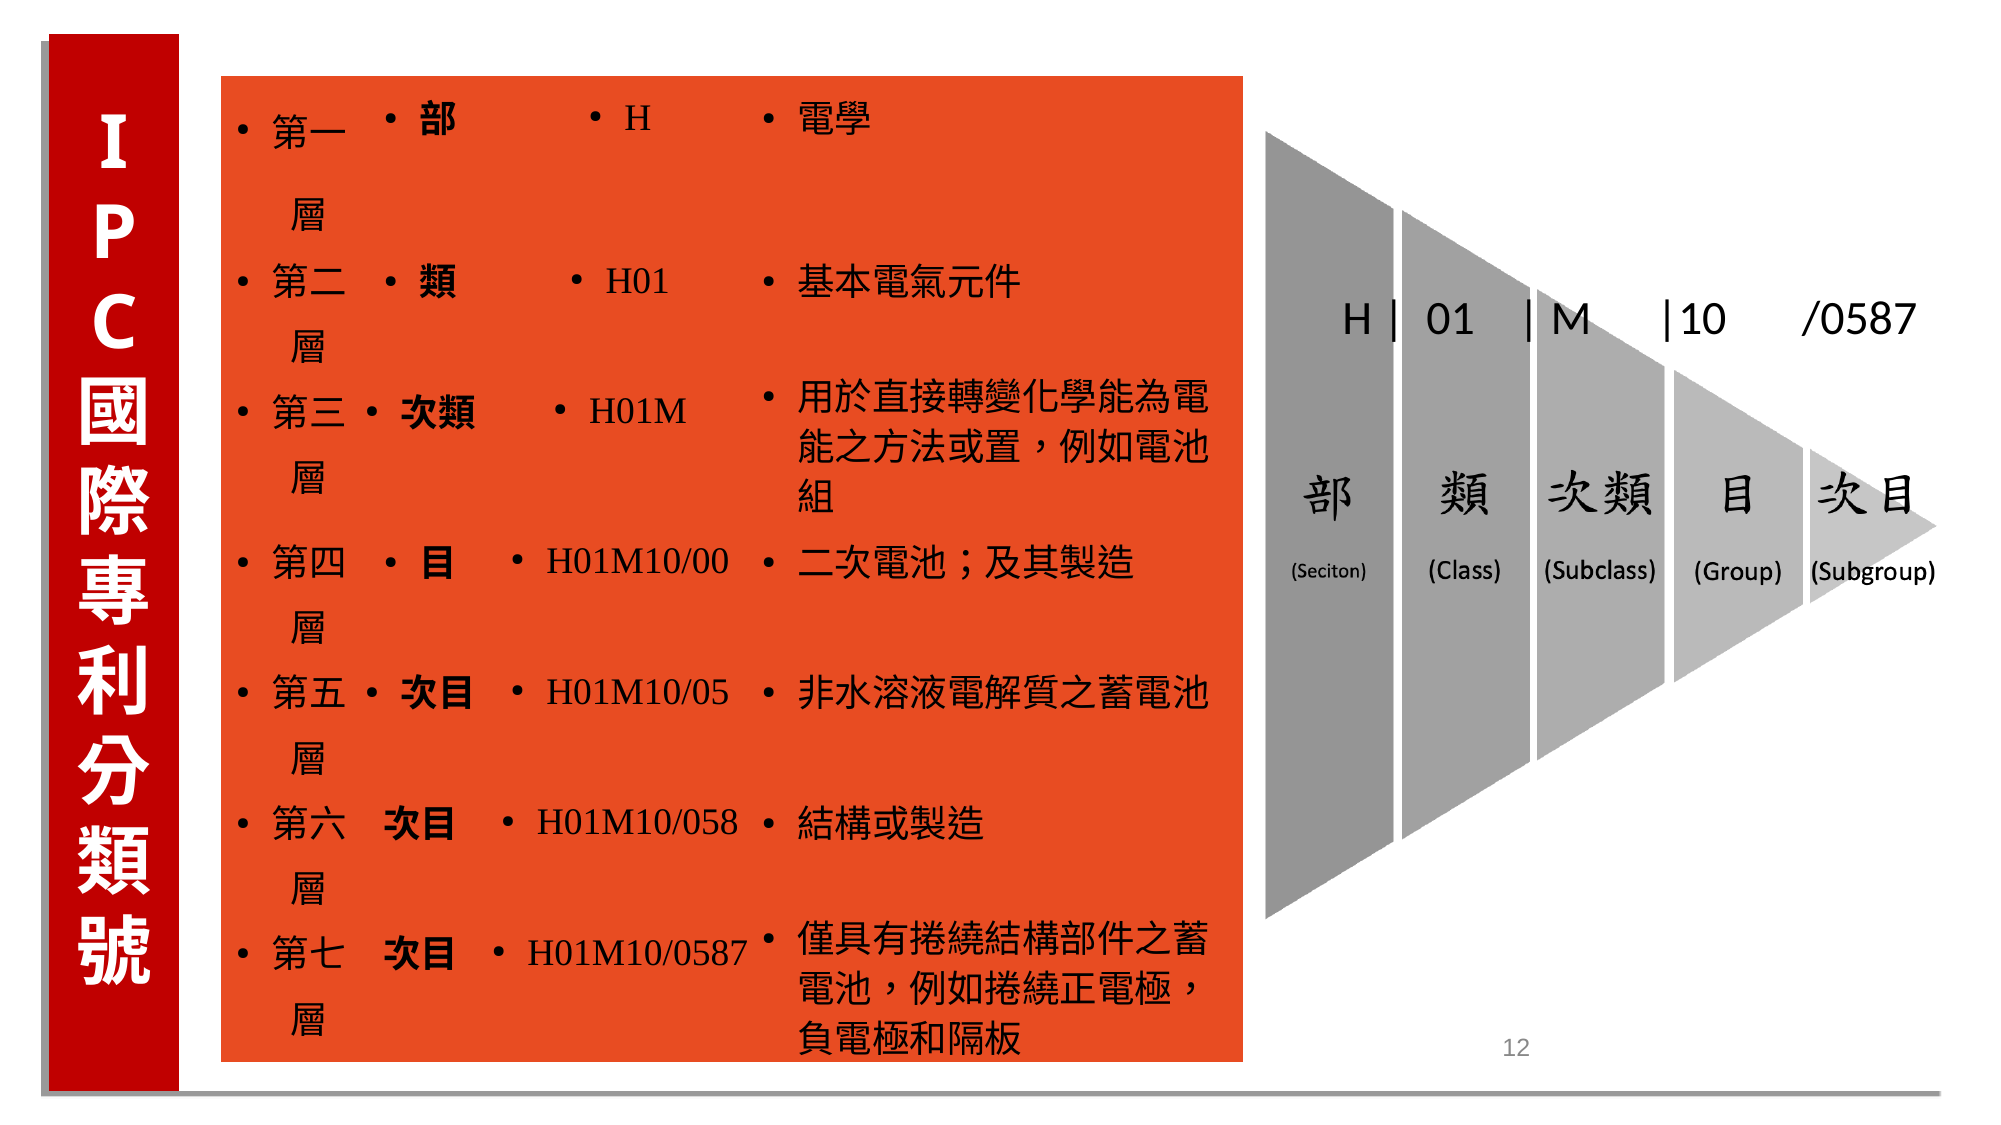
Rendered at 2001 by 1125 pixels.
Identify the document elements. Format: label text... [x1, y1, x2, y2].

table_cell H01M10/00 [478, 520, 762, 650]
table_cell 次類 [363, 370, 478, 520]
table_cell H01M [478, 370, 762, 520]
table_cell 第二層 [221, 239, 363, 370]
table_cell H01M10/0587 [478, 911, 762, 1062]
table_cell 次目 [363, 781, 478, 911]
table_cell 次目 [363, 650, 478, 781]
picture [1259, 125, 1938, 939]
table_cell 用於直接轉變化學能為電能之方法或置，例如電池組 [762, 370, 1243, 520]
table_cell H01M10/05 [478, 650, 762, 781]
text_box [179, 34, 1951, 1091]
table_cell 結構或製造 [762, 781, 1243, 911]
table_cell 第七層 [221, 911, 363, 1062]
text_box H | 01 | M |10 /0587 [1277, 263, 1980, 532]
table_header H [478, 76, 762, 239]
table_header 第一層 [221, 76, 363, 239]
table_cell 類 [363, 239, 478, 370]
table_cell 第五層 [221, 650, 363, 781]
table_cell 次目 [363, 911, 478, 1062]
table_header 部 [363, 76, 478, 239]
text_box I P C 國際專利分類號 [49, 34, 179, 1091]
table_header 電學 [762, 76, 1243, 239]
table_cell 第四層 [221, 520, 363, 650]
table_cell 第六層 [221, 781, 363, 911]
table_cell 基本電氣元件 [762, 239, 1243, 370]
table_cell 第三層 [221, 370, 363, 520]
table_cell H01 [478, 239, 762, 370]
table_cell H01M10/058 [478, 781, 762, 911]
text_box 11 [1487, 1015, 1938, 1076]
table_cell 僅具有捲繞結構部件之蓄電池，例如捲繞正電極，負電極和隔板 [762, 911, 1243, 1062]
table_cell 非水溶液電解質之蓄電池 [762, 650, 1243, 781]
table_cell 二次電池；及其製造 [762, 520, 1243, 650]
table_cell 目 [363, 520, 478, 650]
